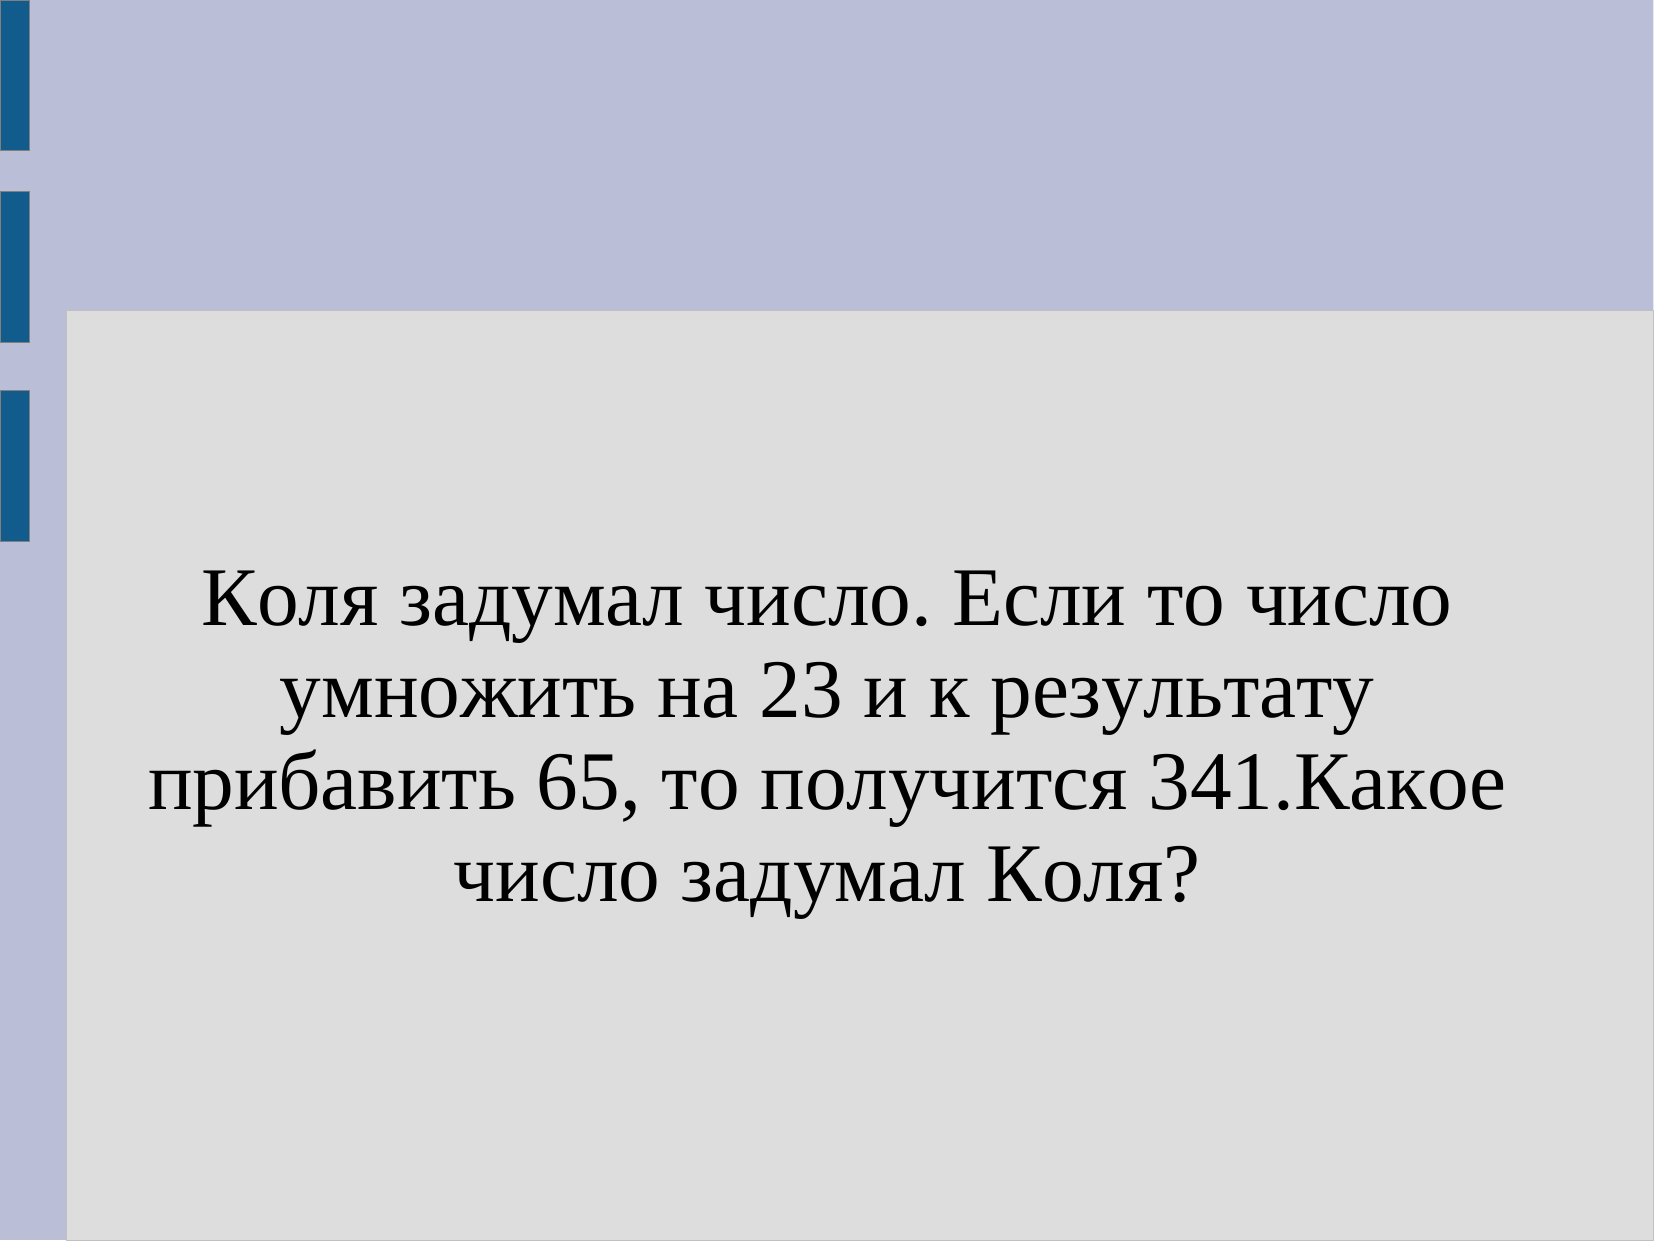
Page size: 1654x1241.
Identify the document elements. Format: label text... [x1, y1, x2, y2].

subtitle Коля задумал число. Если то число умножить на 23 и к результату прибавить 65, то получится 341.Какое число задумал Коля? [121, 344, 1534, 1127]
